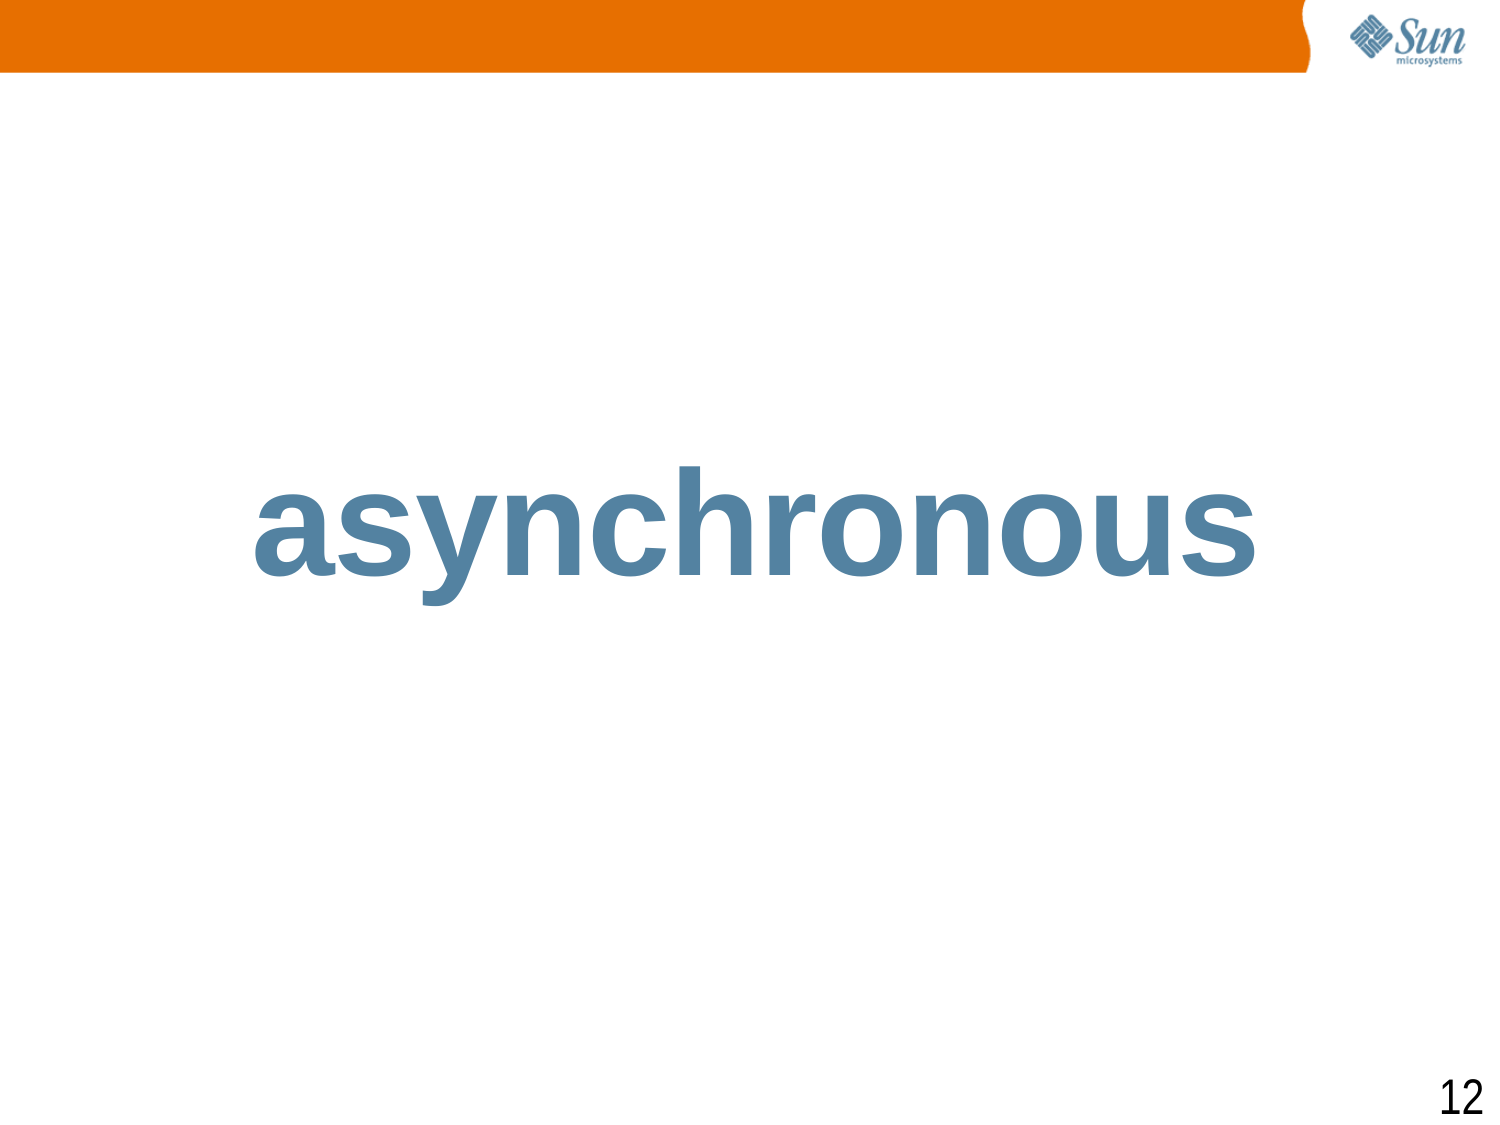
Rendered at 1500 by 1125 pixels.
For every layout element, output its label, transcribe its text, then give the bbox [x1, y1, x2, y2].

picture [0, 0, 1500, 75]
title asynchronous [75, 388, 1438, 673]
